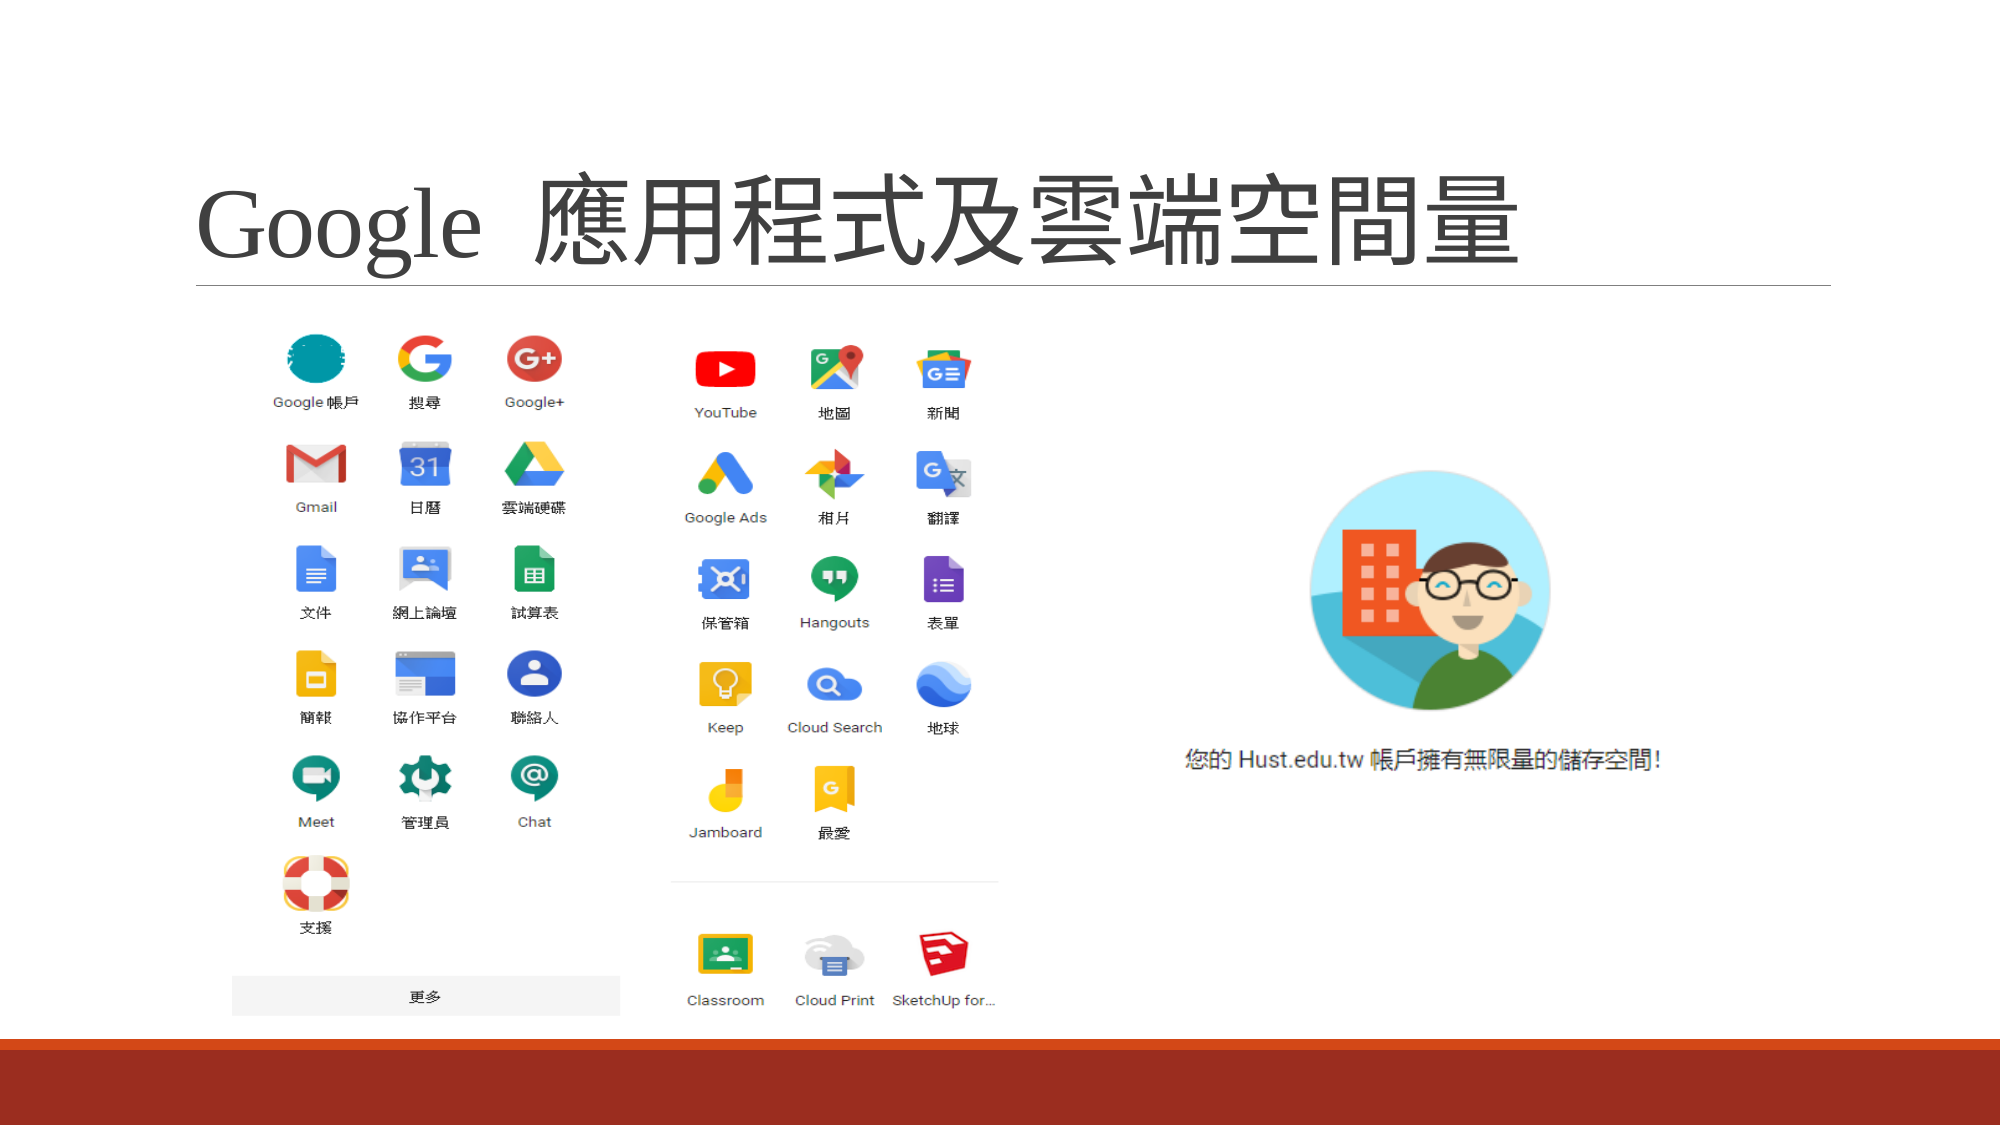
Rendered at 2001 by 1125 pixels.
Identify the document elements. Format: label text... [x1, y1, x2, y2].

picture [232, 302, 1006, 1021]
title Google 應用程式及雲端空間量 [180, 47, 1831, 286]
picture [1072, 328, 1778, 937]
